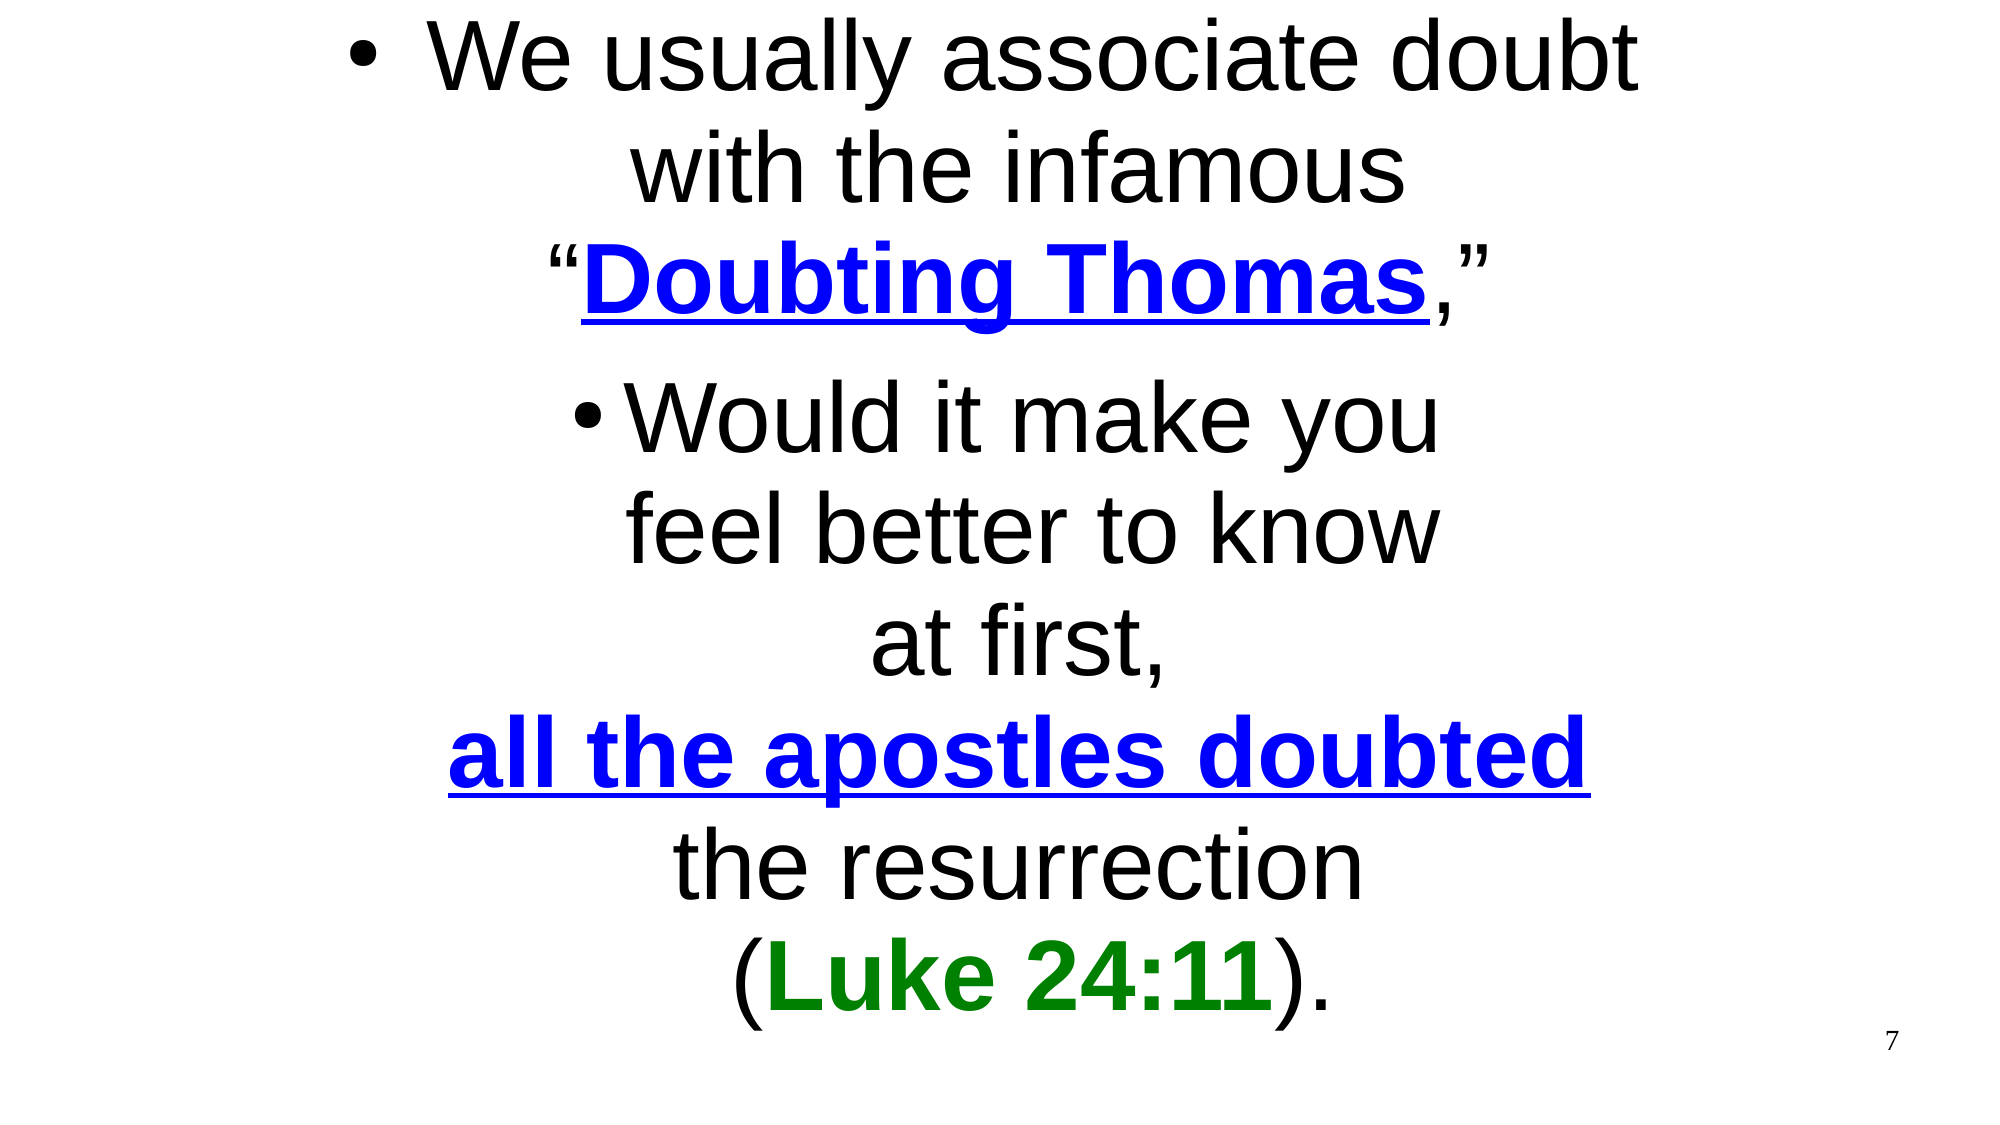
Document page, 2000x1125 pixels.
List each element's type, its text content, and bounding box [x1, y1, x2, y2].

list We usually associate doubt with the infamous “Doubting Thomas,” Would it make you feel better to know at first, all the apostles doubted the resurrection (Luke 24:11). [0, 0, 1996, 1123]
